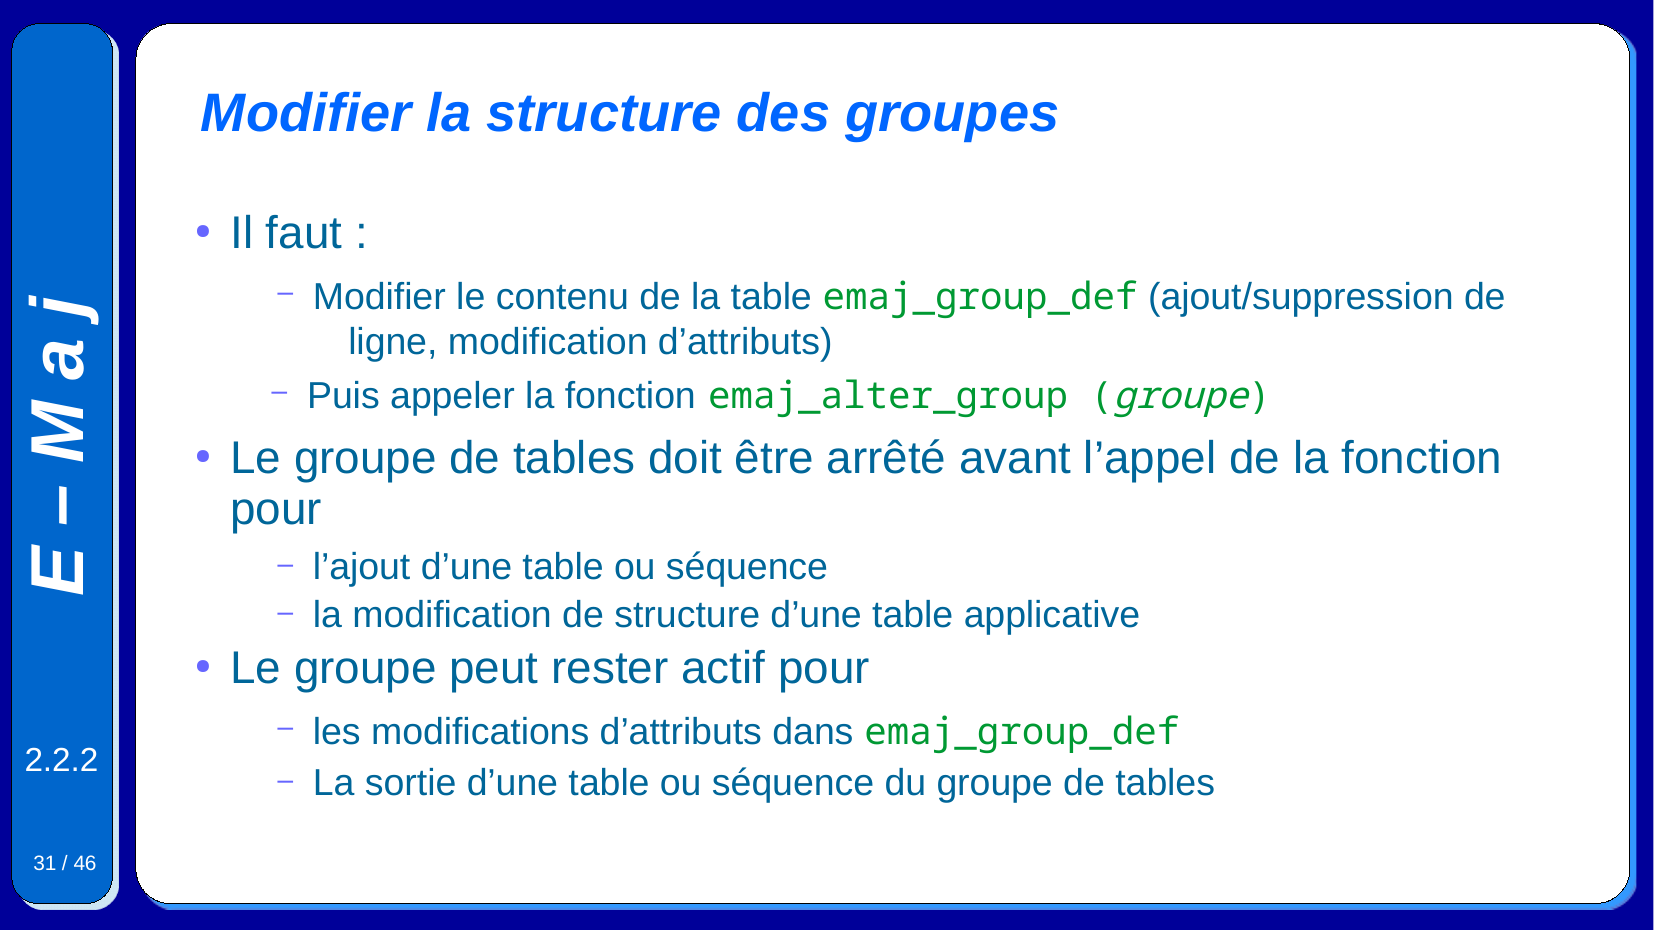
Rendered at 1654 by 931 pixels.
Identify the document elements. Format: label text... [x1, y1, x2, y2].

list Il faut : Modifier le contenu de la table emaj_group_def (ajout/suppression de ligne, modification d’attributs) Puis appeler la fonction emaj_alter_group (groupe) Le groupe de tables doit être arrêté avant l’appel de la fonction pour l’ajout d’une table ou séquence la modification de structure d’une table applicative Le groupe peut rester actif pour les modifications d’attributs dans emaj_group_def La sortie d’une table ou séquence du groupe de tables [177, 206, 1587, 827]
title Modifier la structure des groupes [200, 34, 1575, 191]
